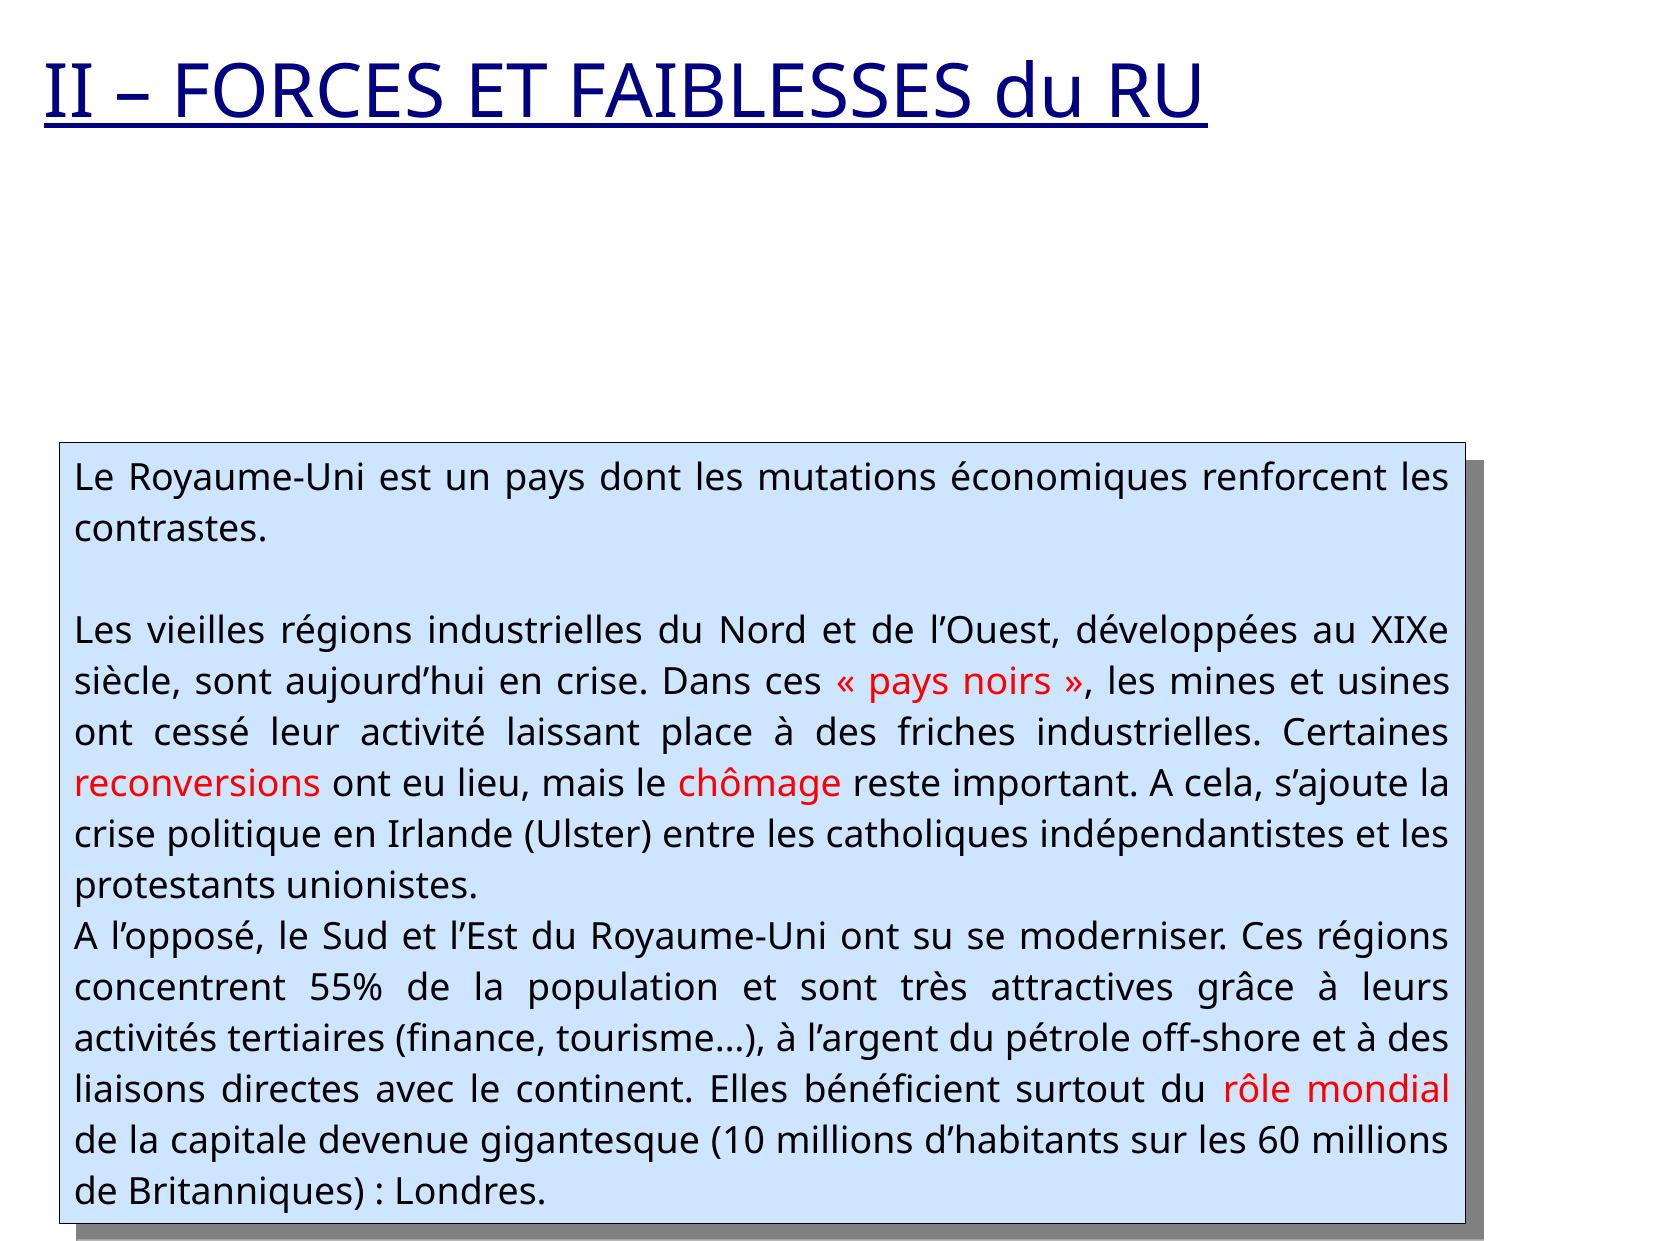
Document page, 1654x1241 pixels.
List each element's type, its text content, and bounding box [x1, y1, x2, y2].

text_box Le Royaume-Uni est un pays dont les mutations économiques renforcent les contrastes. Les vieilles régions industrielles du Nord et de l’Ouest, développées au XIXe siècle, sont aujourd’hui en crise. Dans ces « pays noirs », les mines et usines ont cessé leur activité laissant place à des friches industrielles. Certaines reconversions ont eu lieu, mais le chômage reste important. A cela, s’ajoute la crise politique en Irlande (Ulster) entre les catholiques indépendantistes et les protestants unionistes. A l’opposé, le Sud et l’Est du Royaume-Uni ont su se moderniser. Ces régions concentrent 55% de la population et sont très attractives grâce à leurs activités tertiaires (finance, tourisme…), à l’argent du pétrole off-shore et à des liaisons directes avec le continent. Elles bénéficient surtout du rôle mondial de la capitale devenue gigantesque (10 millions d’habitants sur les 60 millions de Britanniques) : Londres. [59, 442, 1466, 1162]
text_box II – FORCES ET FAIBLESSES du RU [29, 29, 1565, 279]
